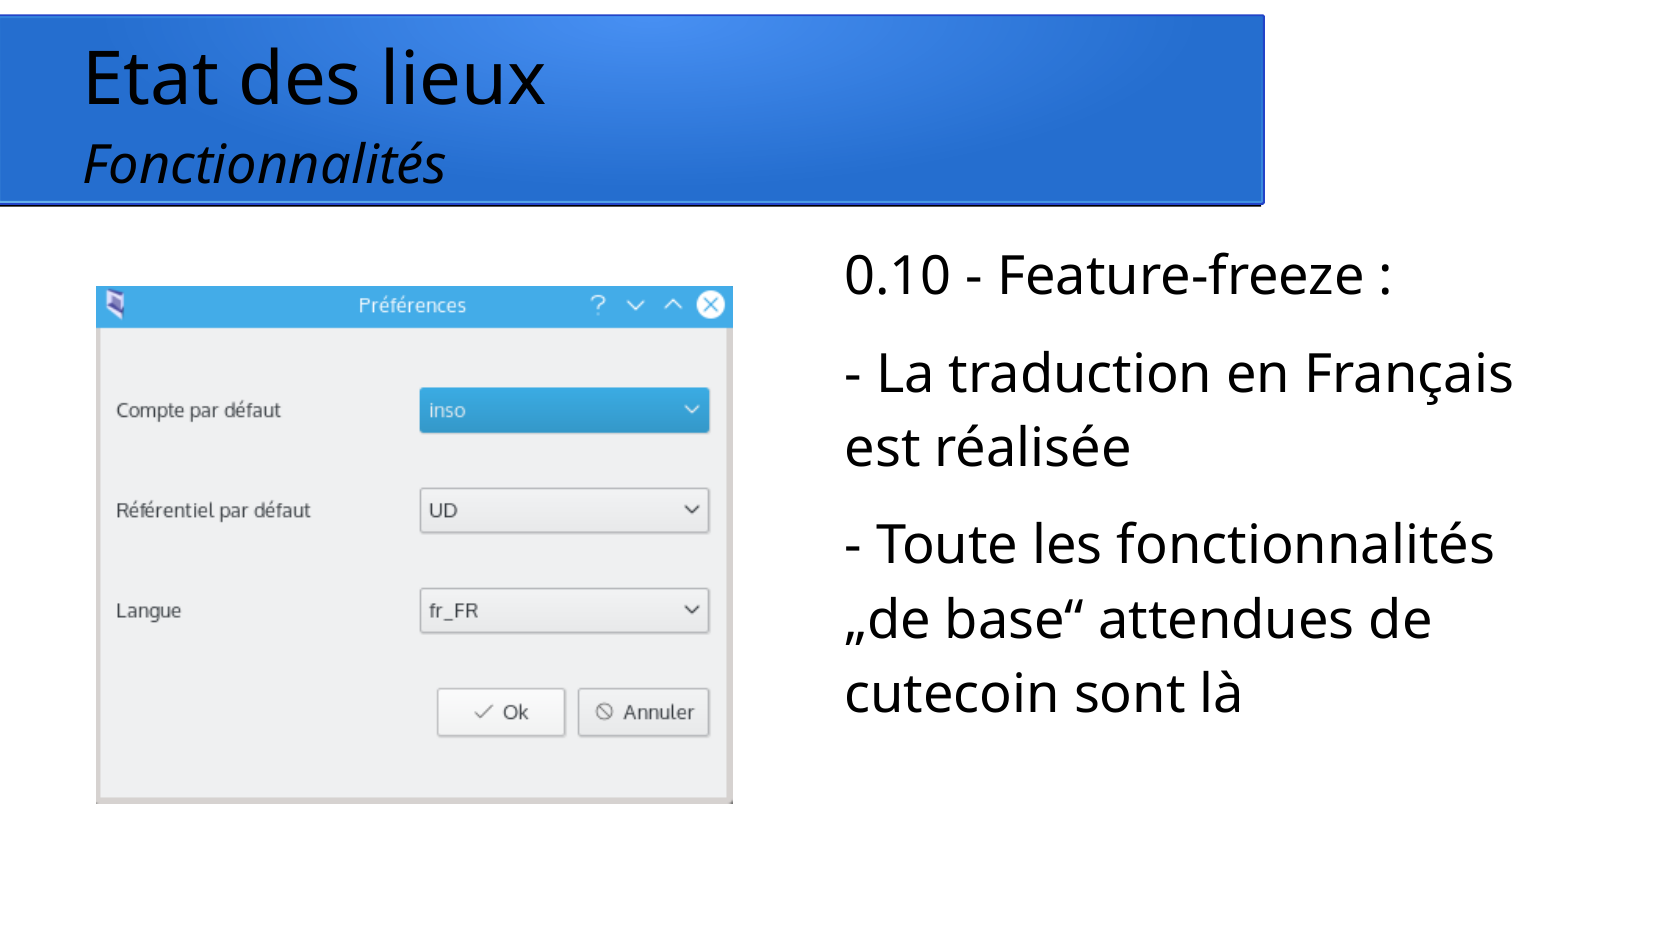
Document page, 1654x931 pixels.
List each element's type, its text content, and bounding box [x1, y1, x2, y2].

picture [96, 286, 733, 804]
list 0.10 - Feature-freeze : - La traduction en Français est réalisée - Toute les fonctionnalités „de base“ attendues de cutecoin sont là [844, 236, 1571, 776]
title Etat des lieux Fonctionnalités [82, 28, 1235, 196]
